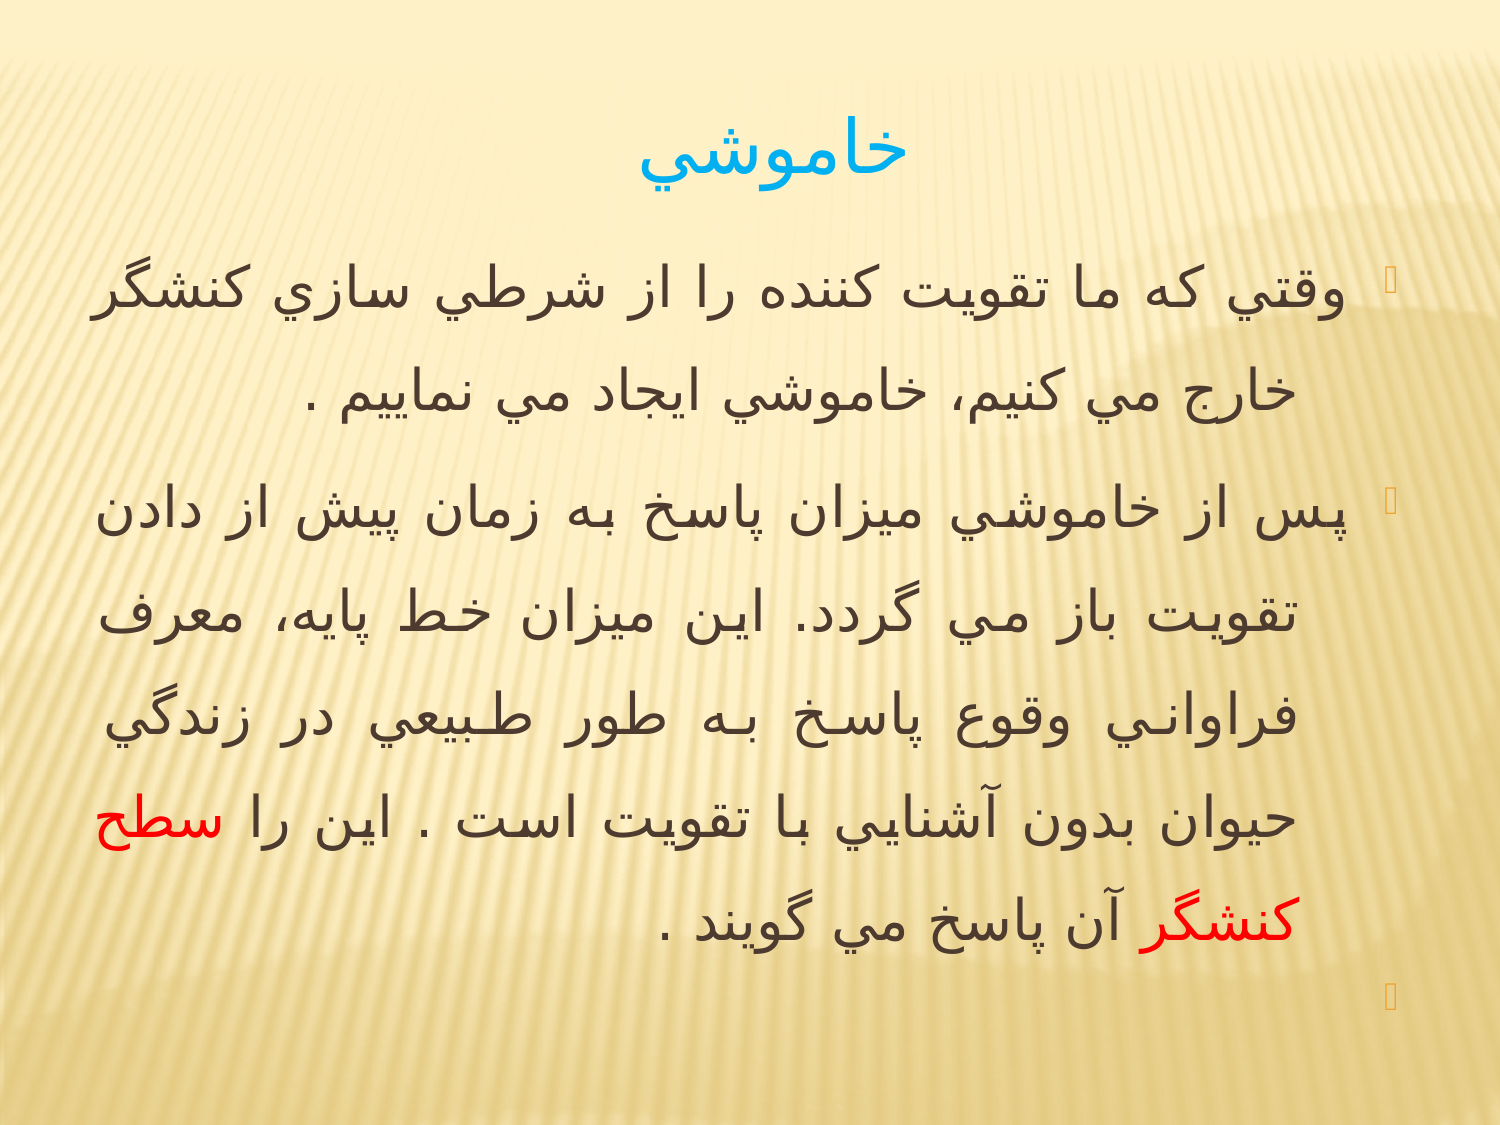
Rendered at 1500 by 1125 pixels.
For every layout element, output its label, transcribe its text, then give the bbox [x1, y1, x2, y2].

list وقتي كه ما تقويت كننده را از شرطي سازي كنشگر خارج مي كنيم، خاموشي ايجاد مي نماييم . پس از خاموشي ميزان پاسخ به زمان پيش از دادن تقويت باز مي گردد. اين ميزان خط پايه، معرف فراواني وقوع پاسخ به طور طبيعي در زندگي حيوان بدون آشنايي با تقويت است . اين را سطح كنشگر آن پاسخ مي گويند . [75, 208, 1412, 1036]
title خاموشي [50, 75, 1476, 213]
